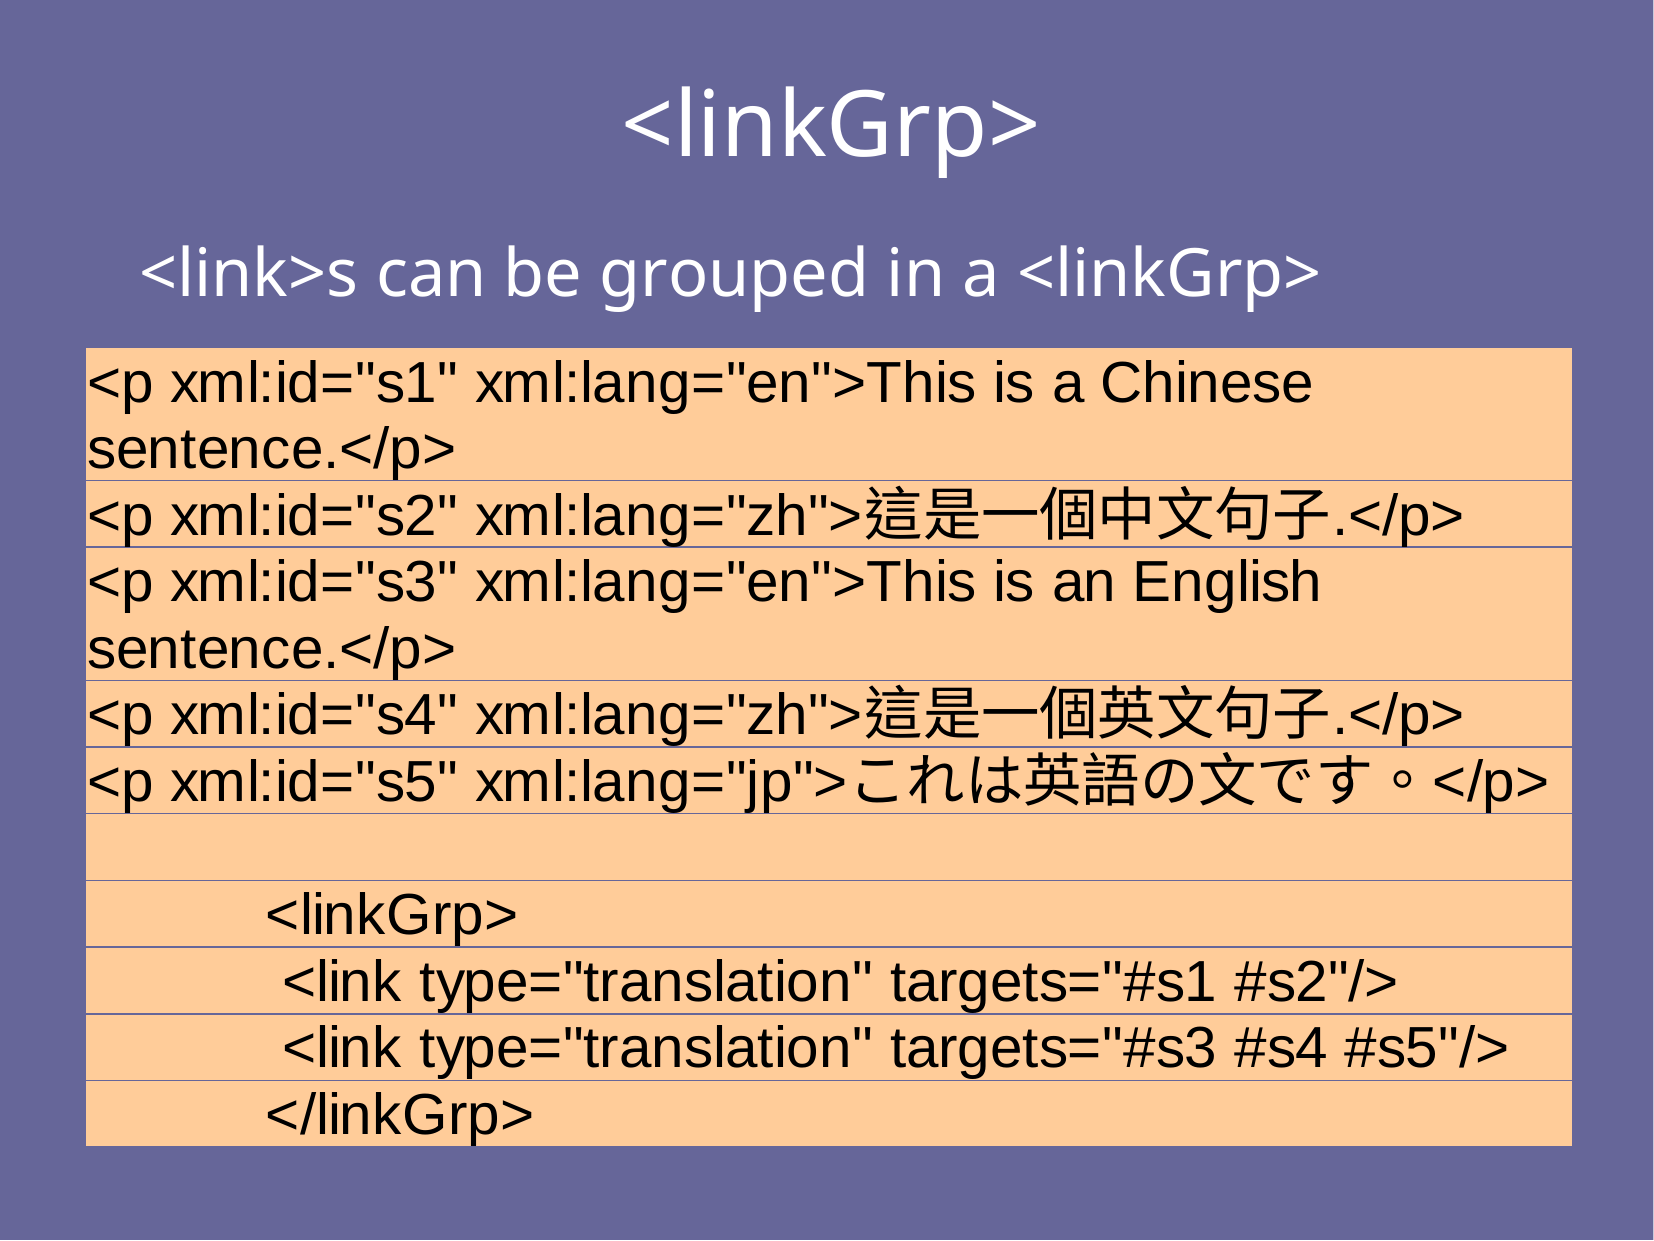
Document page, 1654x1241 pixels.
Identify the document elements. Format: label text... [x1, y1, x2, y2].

list <link>s can be grouped in a <linkGrp> [121, 225, 1534, 347]
chart [85, 347, 1573, 1235]
title <linkGrp> [125, 17, 1538, 226]
